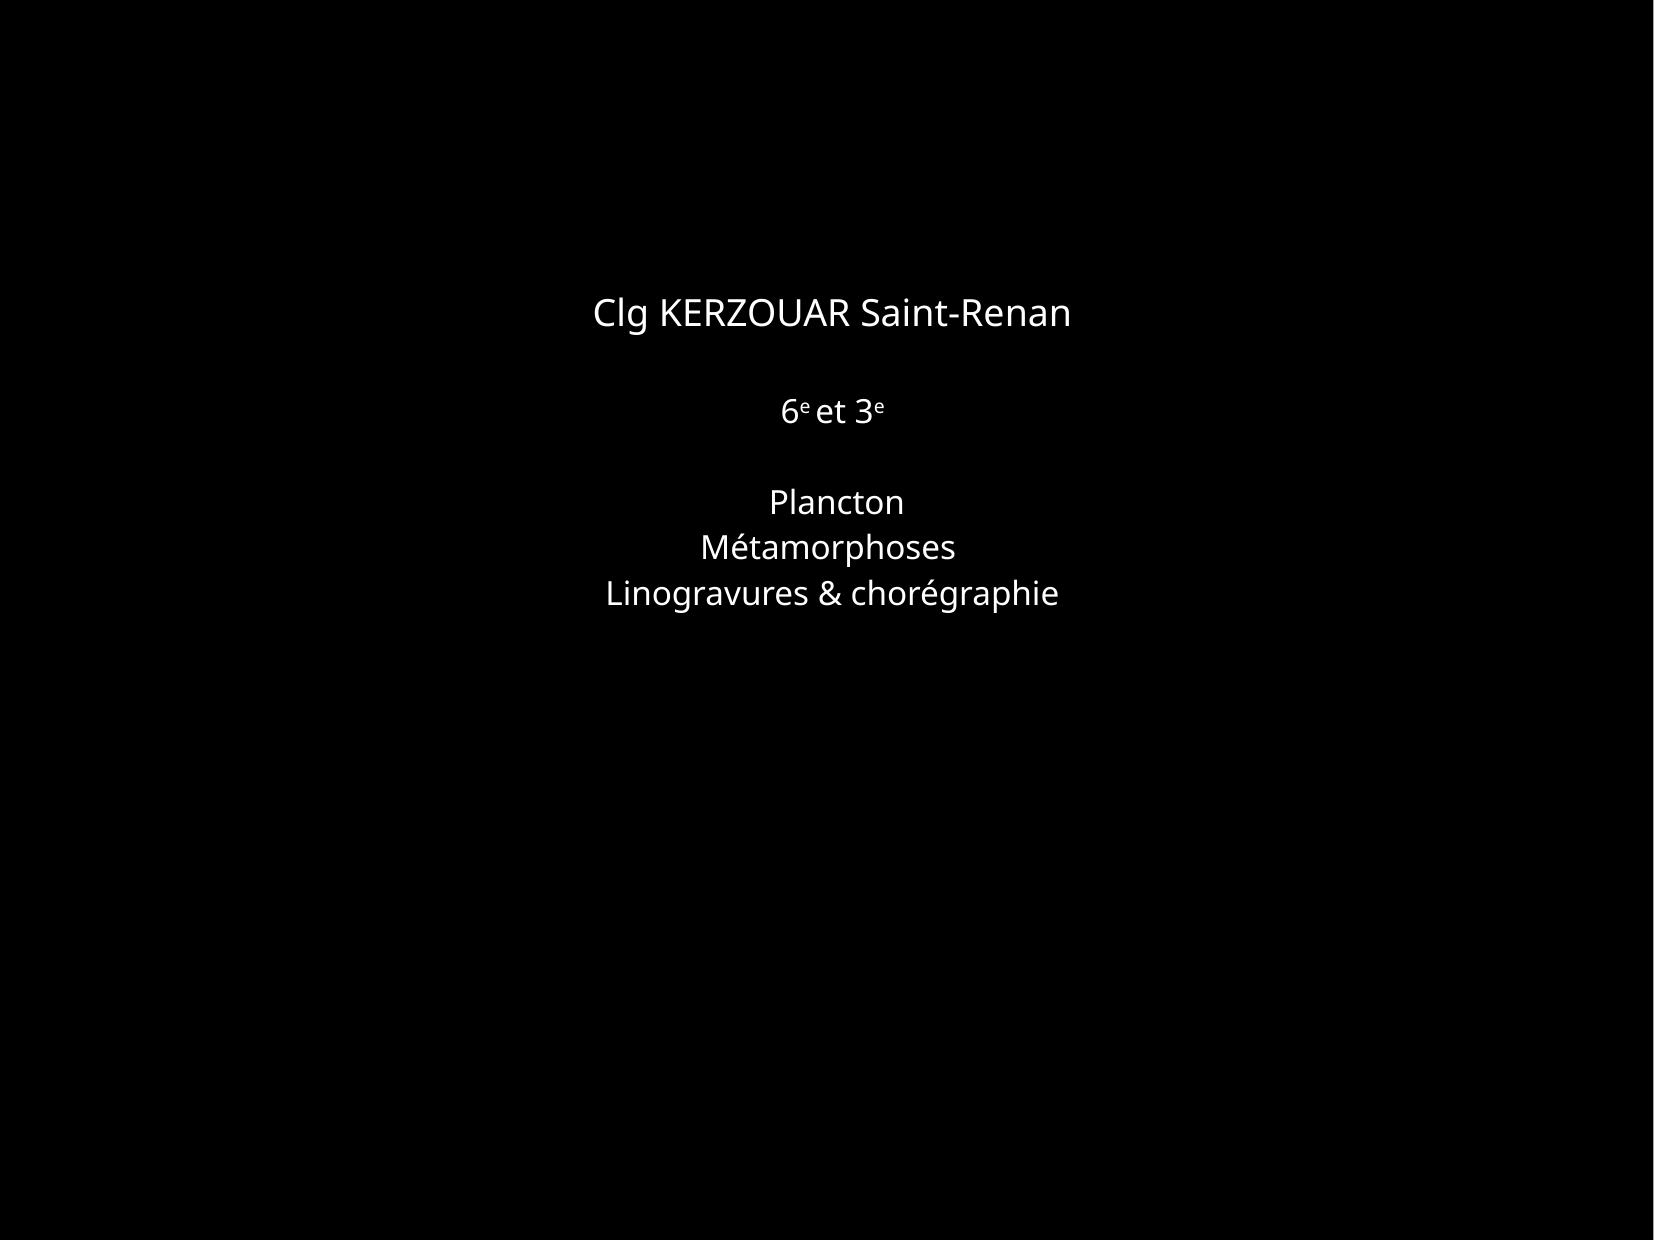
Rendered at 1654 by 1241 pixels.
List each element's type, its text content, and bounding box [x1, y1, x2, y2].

text_box Clg KERZOUAR Saint-Renan 6e et 3e Plancton Métamorphoses Linogravures & chorégraphie [472, 279, 1193, 637]
